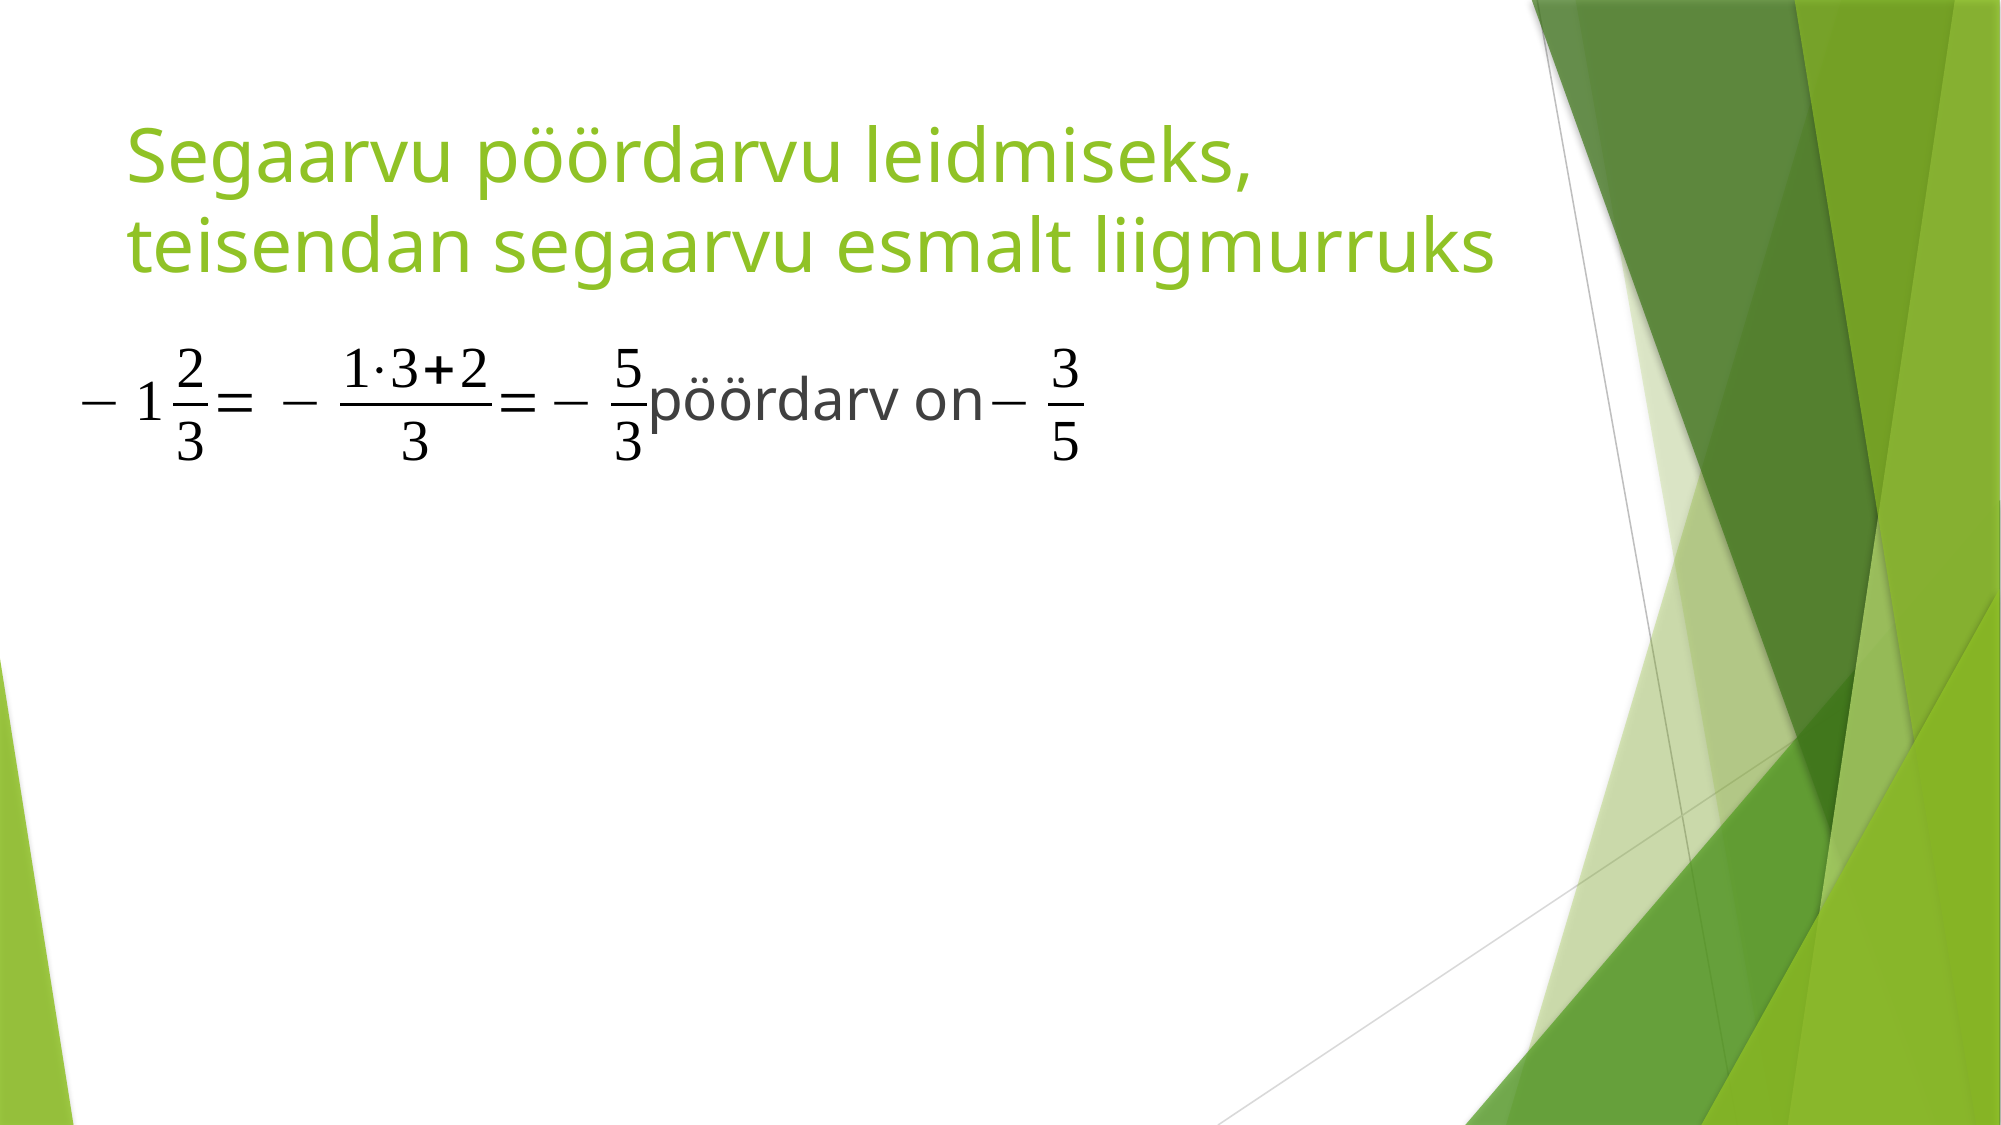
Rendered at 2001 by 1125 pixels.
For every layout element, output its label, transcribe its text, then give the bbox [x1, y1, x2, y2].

chart [980, 335, 1093, 473]
list pöördarv on [111, 354, 1522, 992]
chart [70, 335, 266, 473]
chart [271, 335, 656, 473]
title Segaarvu pöördarvu leidmiseks, teisendan segaarvu esmalt liigmurruks [111, 99, 1522, 317]
